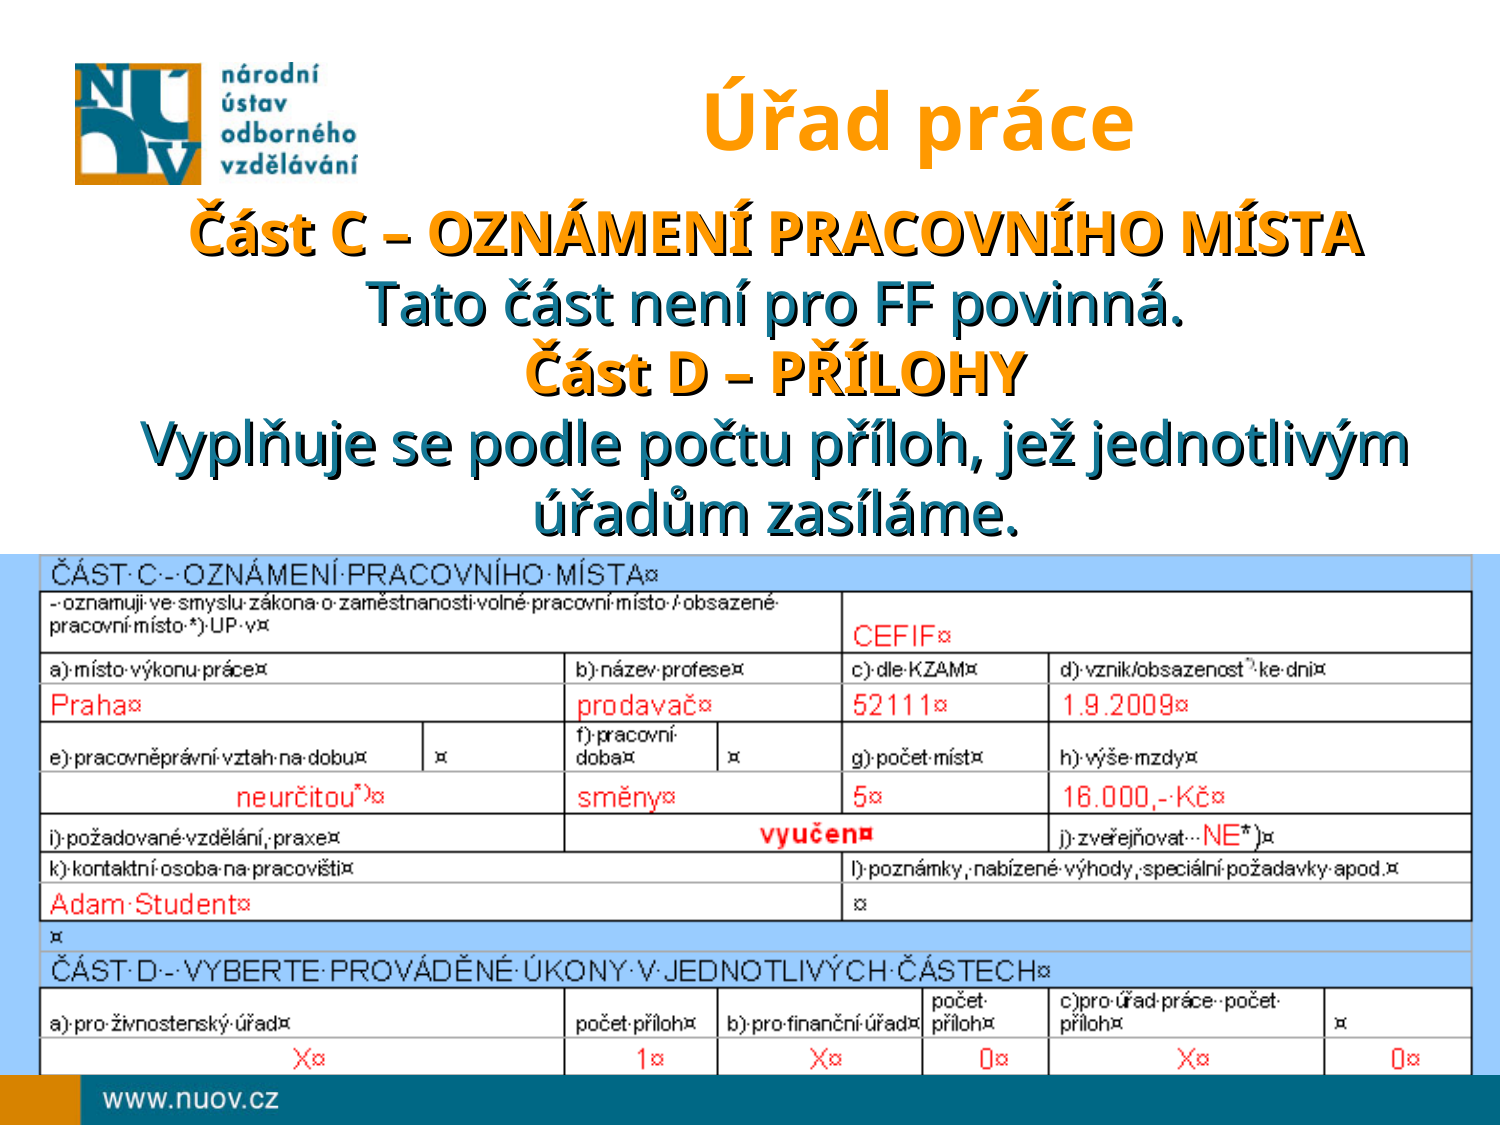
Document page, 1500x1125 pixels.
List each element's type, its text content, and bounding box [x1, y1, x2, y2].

title Úřad práce [412, 50, 1425, 187]
text_box Část C – OZNÁMENÍ PRACOVNÍHO MÍSTA Tato část není pro FF povinná. Část D – PŘÍLOHY Vyplňuje se podle počtu příloh, jež jednotlivým úřadům zasíláme. [49, 187, 1500, 553]
text_box [75, 62, 358, 185]
text_box [0, 1075, 1500, 1125]
picture [0, 554, 1500, 1075]
